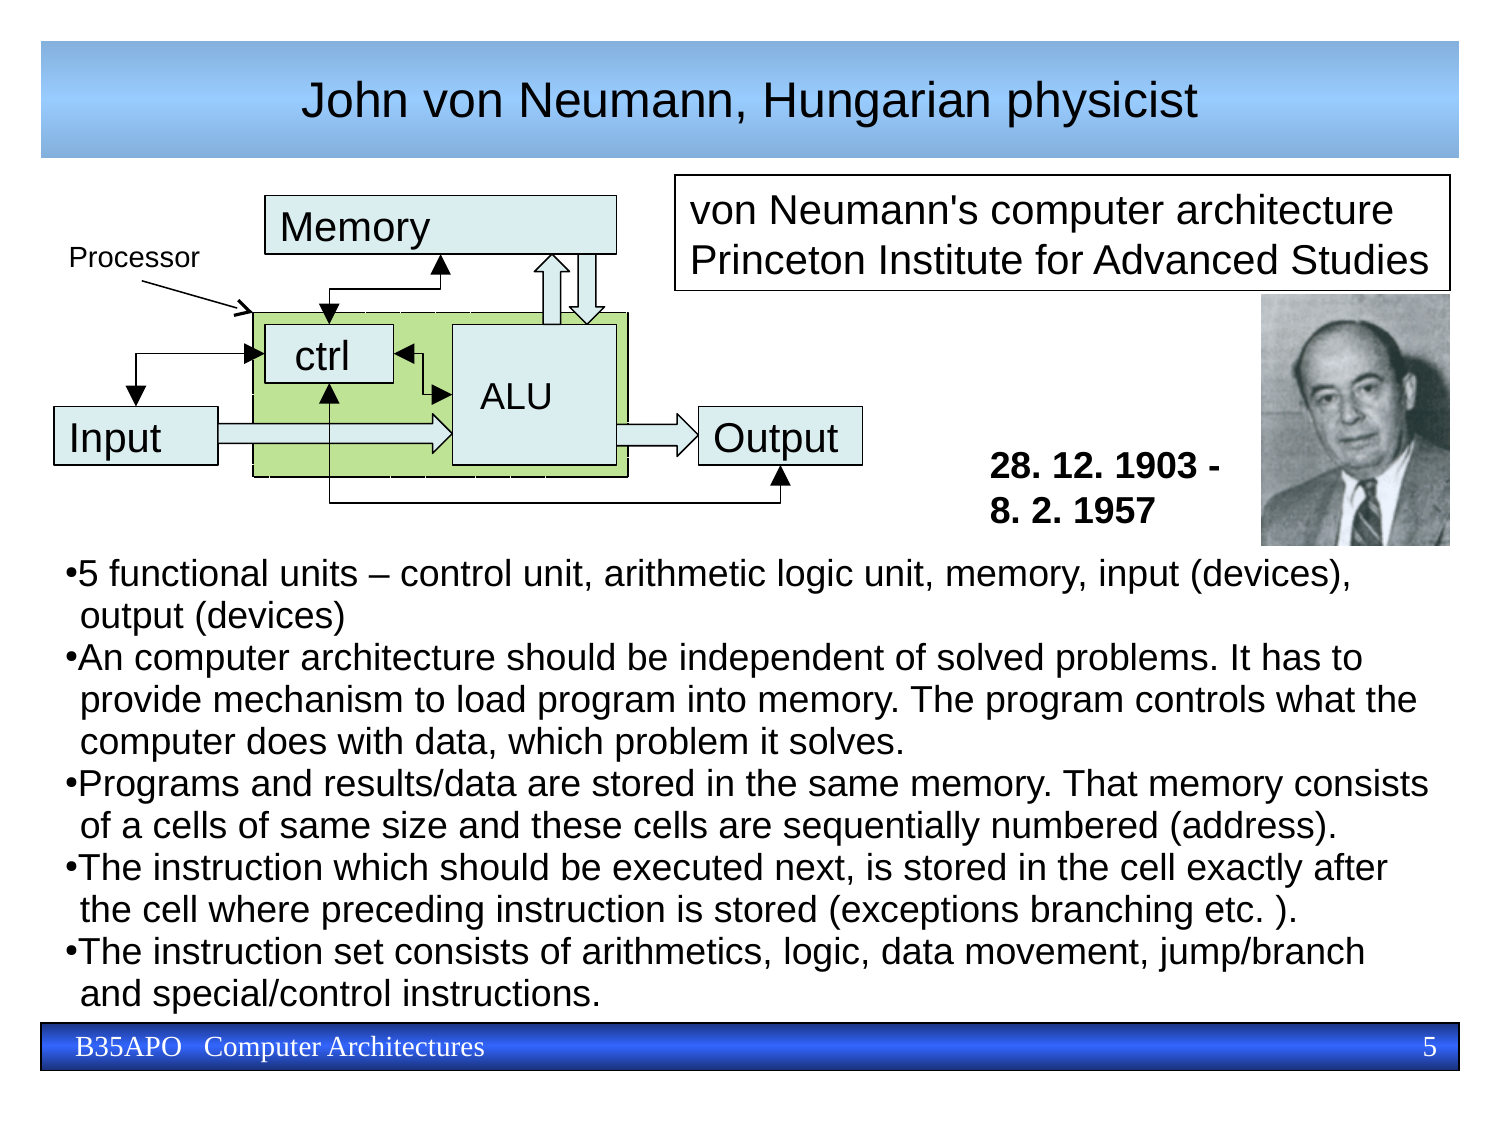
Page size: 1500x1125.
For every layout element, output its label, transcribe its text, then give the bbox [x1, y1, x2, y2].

text_box ctrl [264, 324, 394, 383]
text_box Output [698, 406, 863, 465]
text_box [253, 312, 328, 352]
text_box 5 functional units – control unit, arithmetic logic unit, memory, input (devices), output (devices) An computer architecture should be independent of solved problems. It has to provide mechanism to load program into memory. The program controls what the computer does with data, which problem it solves. Programs and results/data are stored in the same memory. That memory consists of a cells of same size and these cells are sequentially numbered (address). The instruction which should be executed next, is stored in the cell exactly after the cell where preceding instruction is stored (exceptions branching etc. ). The instruction set consists of arithmetics, logic, data movement, jump/branch and special/control instructions. [49, 545, 1450, 1023]
text_box Processor [53, 230, 232, 281]
text_box [217, 355, 329, 477]
text_box Memory [264, 195, 617, 255]
text_box von Neumann's computer architecture Princeton Institute for Advanced Studies [675, 174, 1451, 291]
title John von Neumann, Hungarian physicist [41, 41, 1459, 158]
picture [1261, 294, 1450, 545]
text_box Input [53, 406, 218, 465]
text_box 28. 12. 1903 - 8. 2. 1957 [974, 433, 1250, 539]
text_box [330, 253, 699, 477]
text_box ALU [452, 324, 617, 465]
